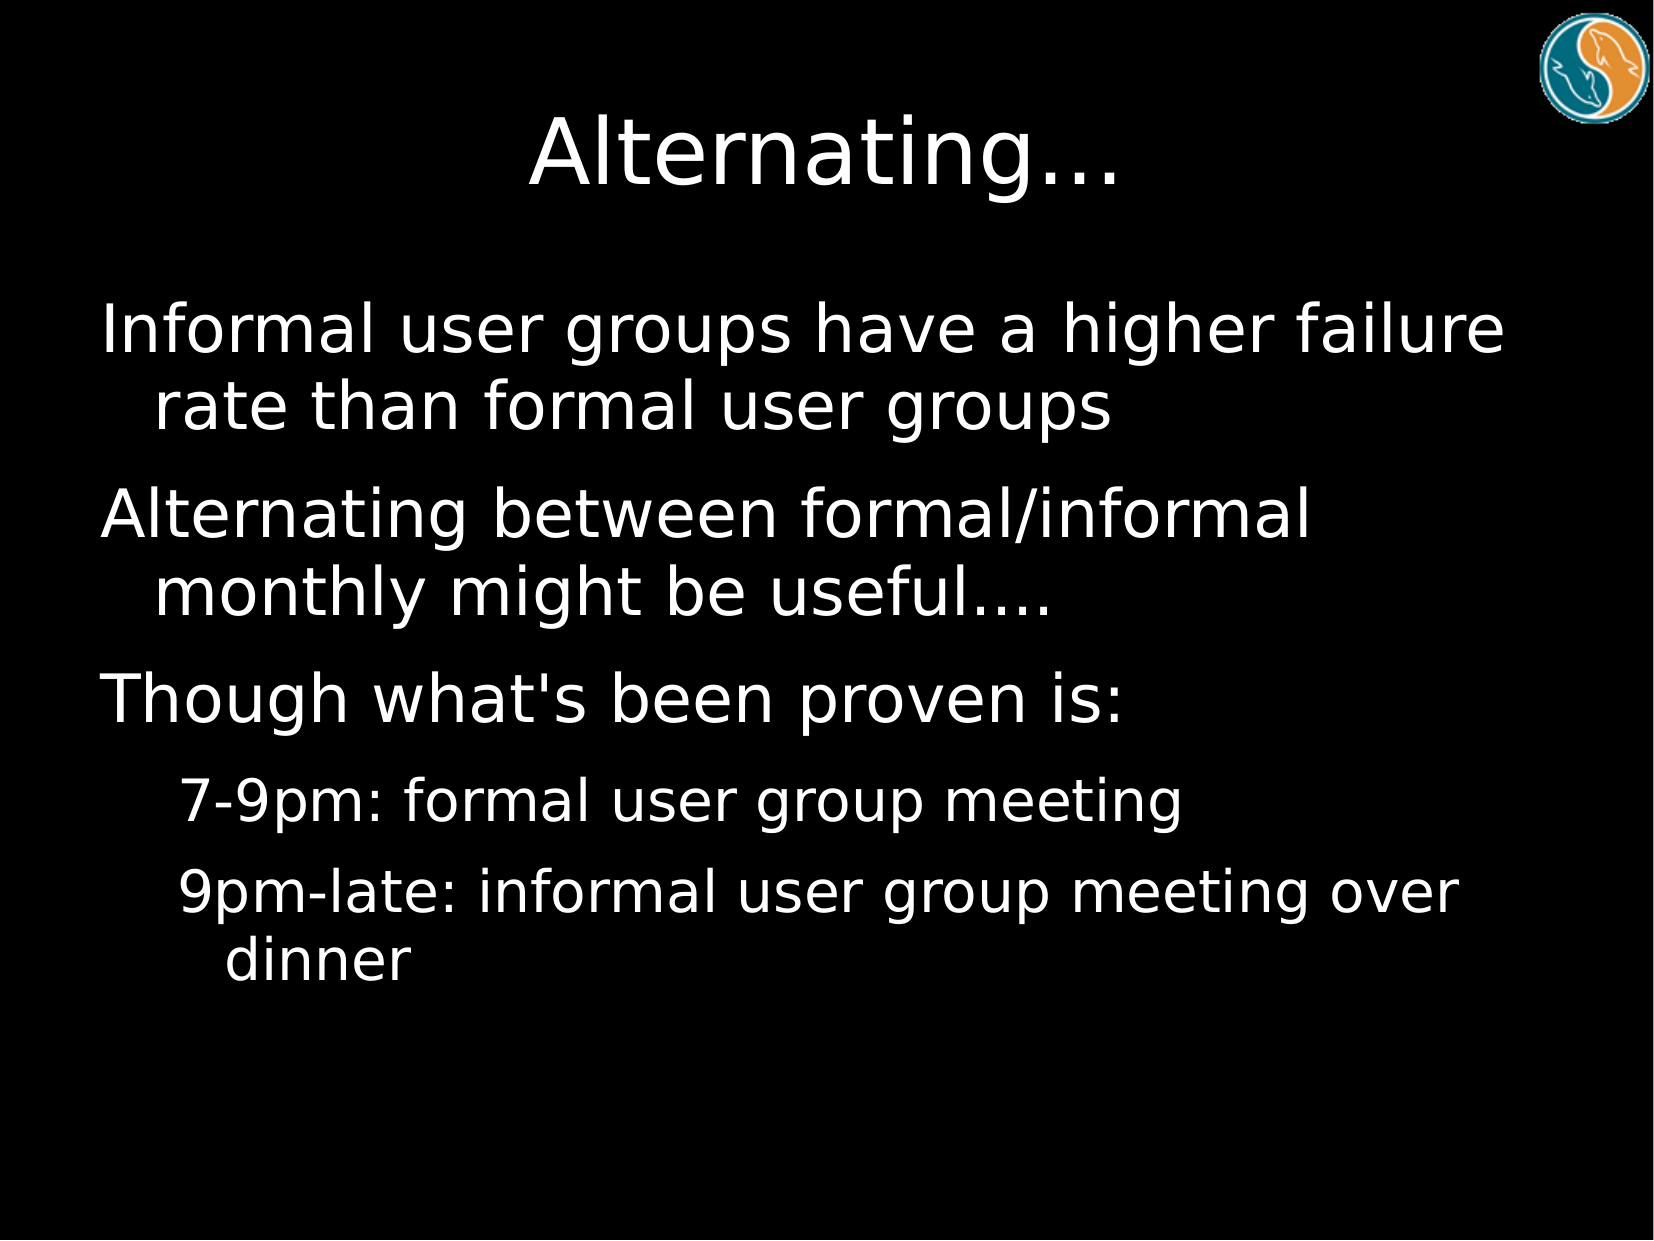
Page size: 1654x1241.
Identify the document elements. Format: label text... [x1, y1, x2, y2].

title Alternating... [82, 56, 1571, 250]
list Informal user groups have a higher failure rate than formal user groups Alternating between formal/informal monthly might be useful.... Though what's been proven is: 7-9pm: formal user group meeting 9pm-late: informal user group meeting over dinner [82, 290, 1571, 1094]
picture [1501, 4, 1654, 130]
